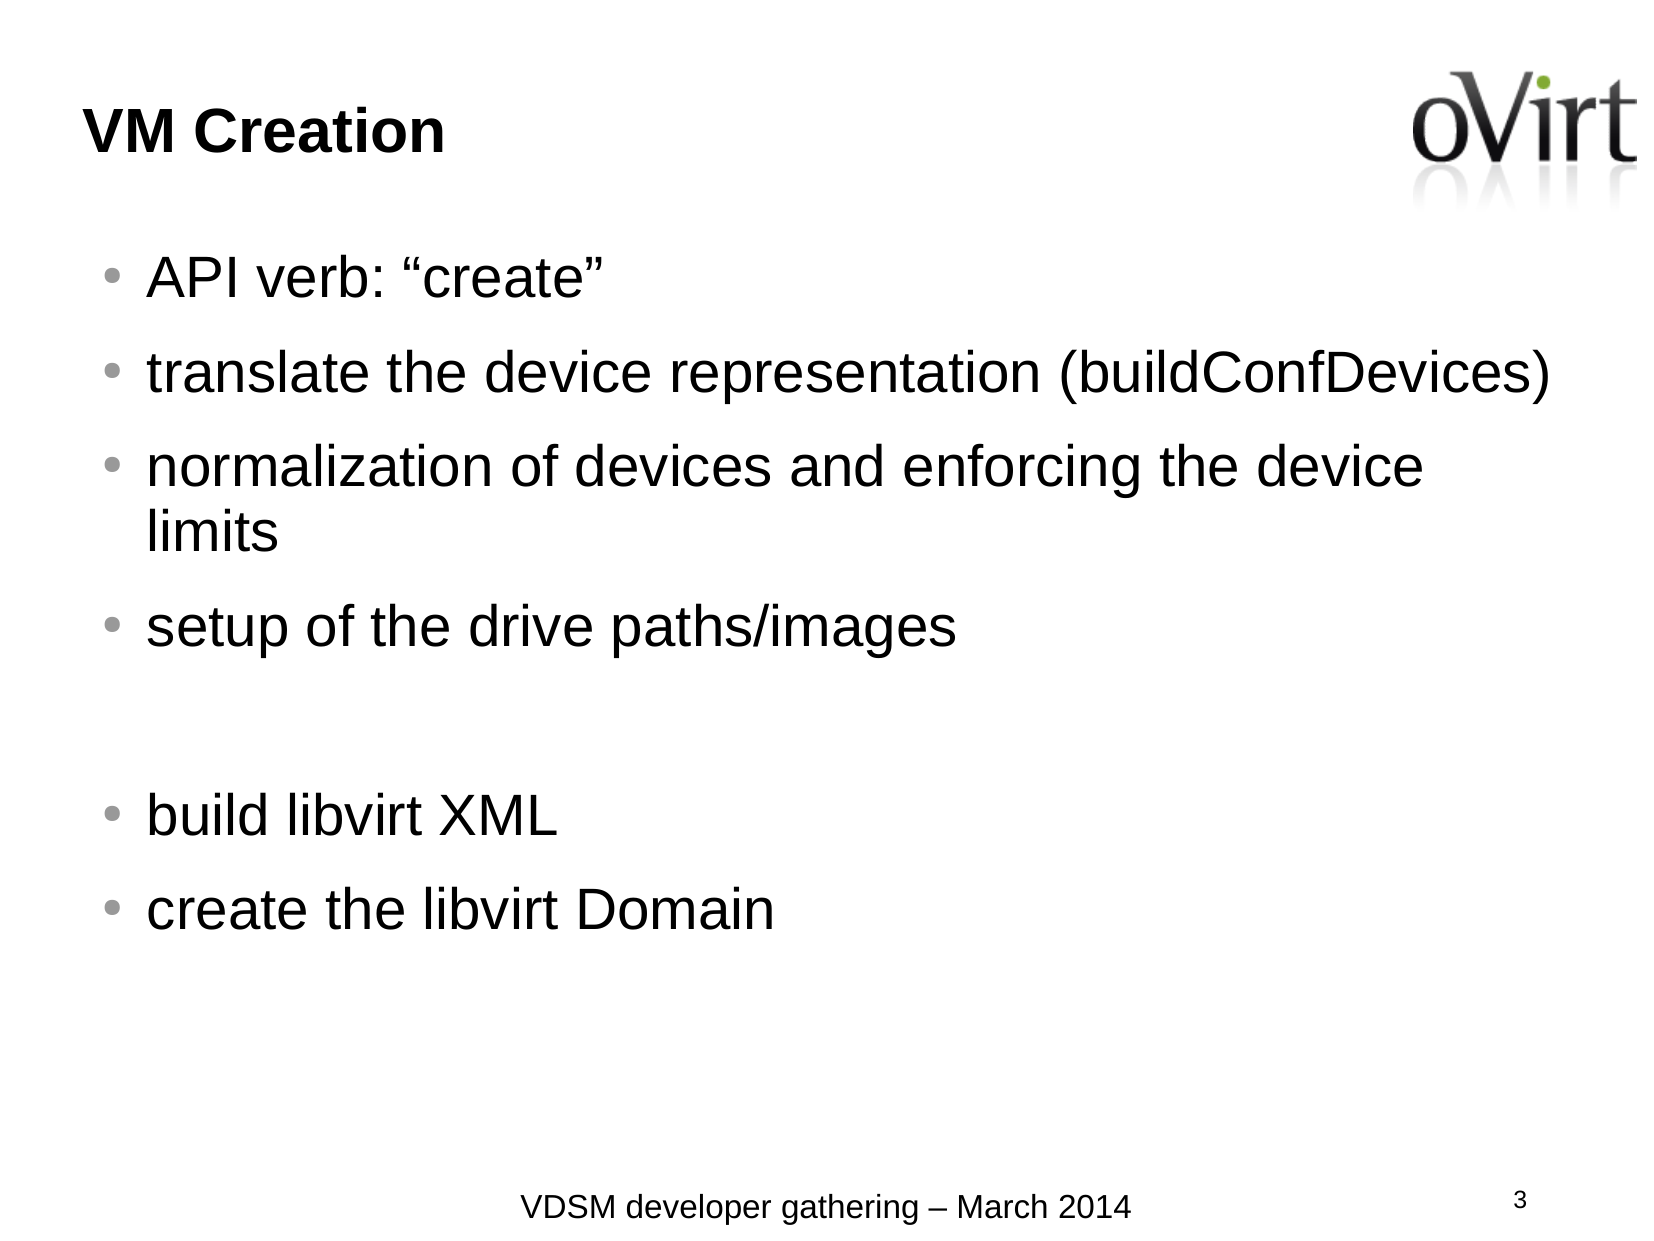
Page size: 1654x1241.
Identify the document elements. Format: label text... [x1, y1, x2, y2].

list API verb: “create” translate the device representation (buildConfDevices) normalization of devices and enforcing the device limits setup of the drive paths/images build libvirt XML create the libvirt Domain [86, 244, 1576, 1039]
title VM Creation [82, 37, 1303, 226]
picture [1413, 63, 1637, 212]
